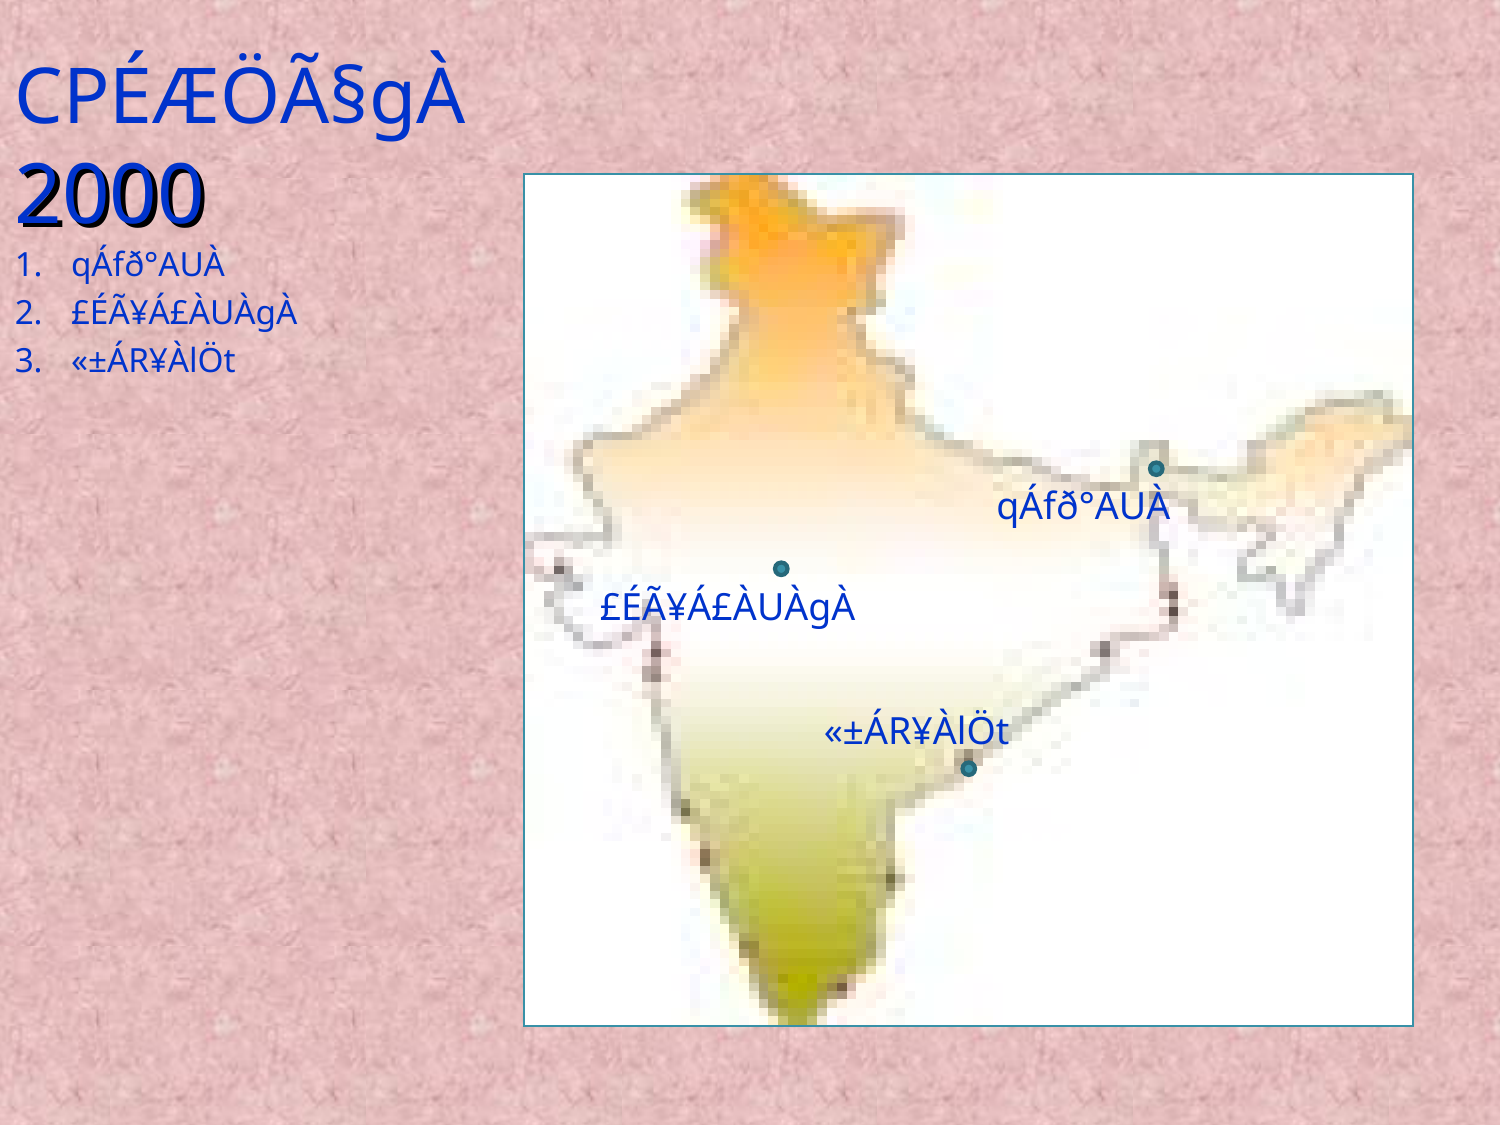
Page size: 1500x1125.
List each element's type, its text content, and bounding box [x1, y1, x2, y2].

text_box «±ÁR¥ÀlÖt [808, 699, 1137, 761]
text_box [1149, 462, 1163, 474]
text_box CPÉÆÖÃ§gÀ 2000 [0, 44, 494, 236]
text_box qÁfð°AUÀ £ÉÃ¥Á£ÀUÀgÀ «±ÁR¥ÀlÖt [0, 235, 388, 413]
text_box [774, 562, 788, 574]
text_box qÁfð°AUÀ [981, 474, 1308, 536]
text_box [962, 762, 976, 775]
text_box £ÉÃ¥Á£ÀUÀgÀ [585, 574, 983, 636]
picture [0, 0, 1500, 1125]
